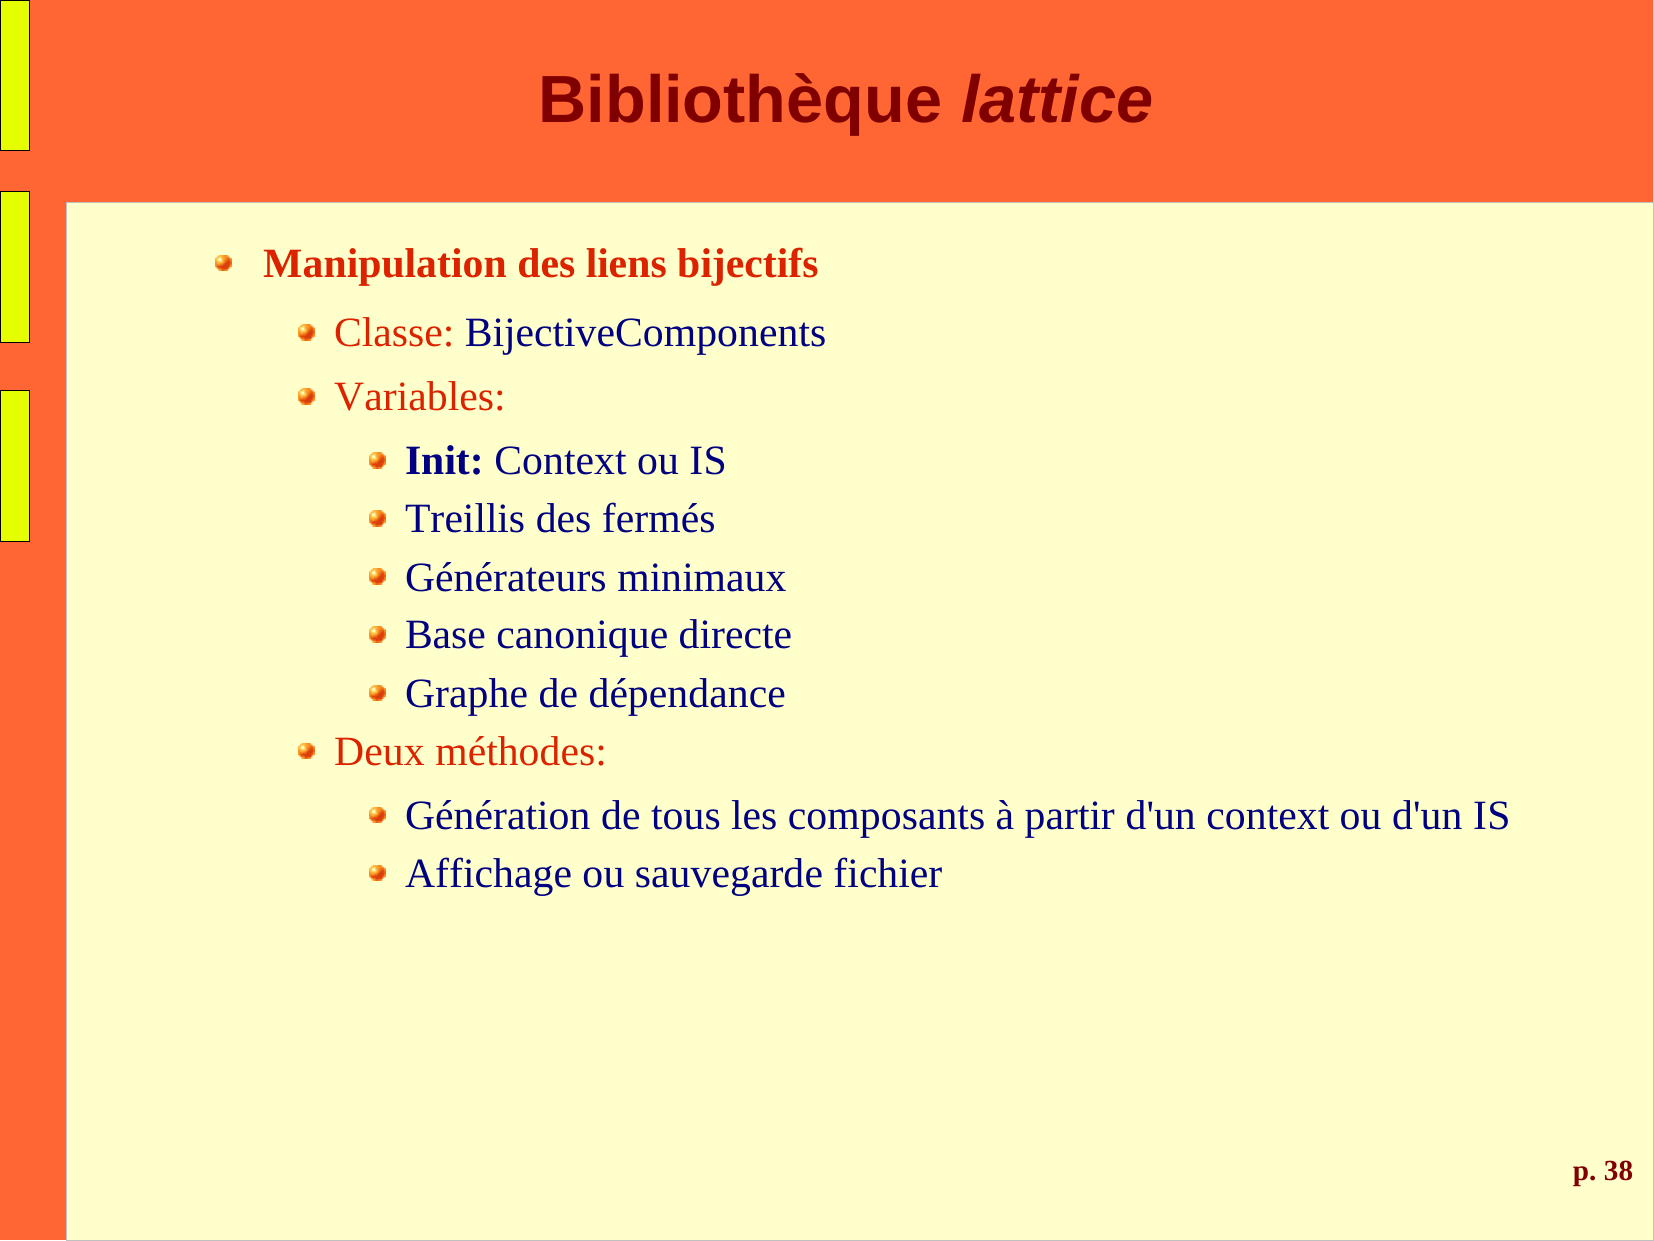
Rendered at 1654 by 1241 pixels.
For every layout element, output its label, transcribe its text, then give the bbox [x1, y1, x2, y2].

list Manipulation des liens bijectifs Classe: BijectiveComponents Variables: Init: Context ou IS Treillis des fermés Générateurs minimaux Base canonique directe Graphe de dépendance Deux méthodes: Génération de tous les composants à partir d'un context ou d'un IS Affichage ou sauvegarde fichier [121, 239, 1534, 1127]
title Bibliothèque lattice [98, 34, 1594, 166]
